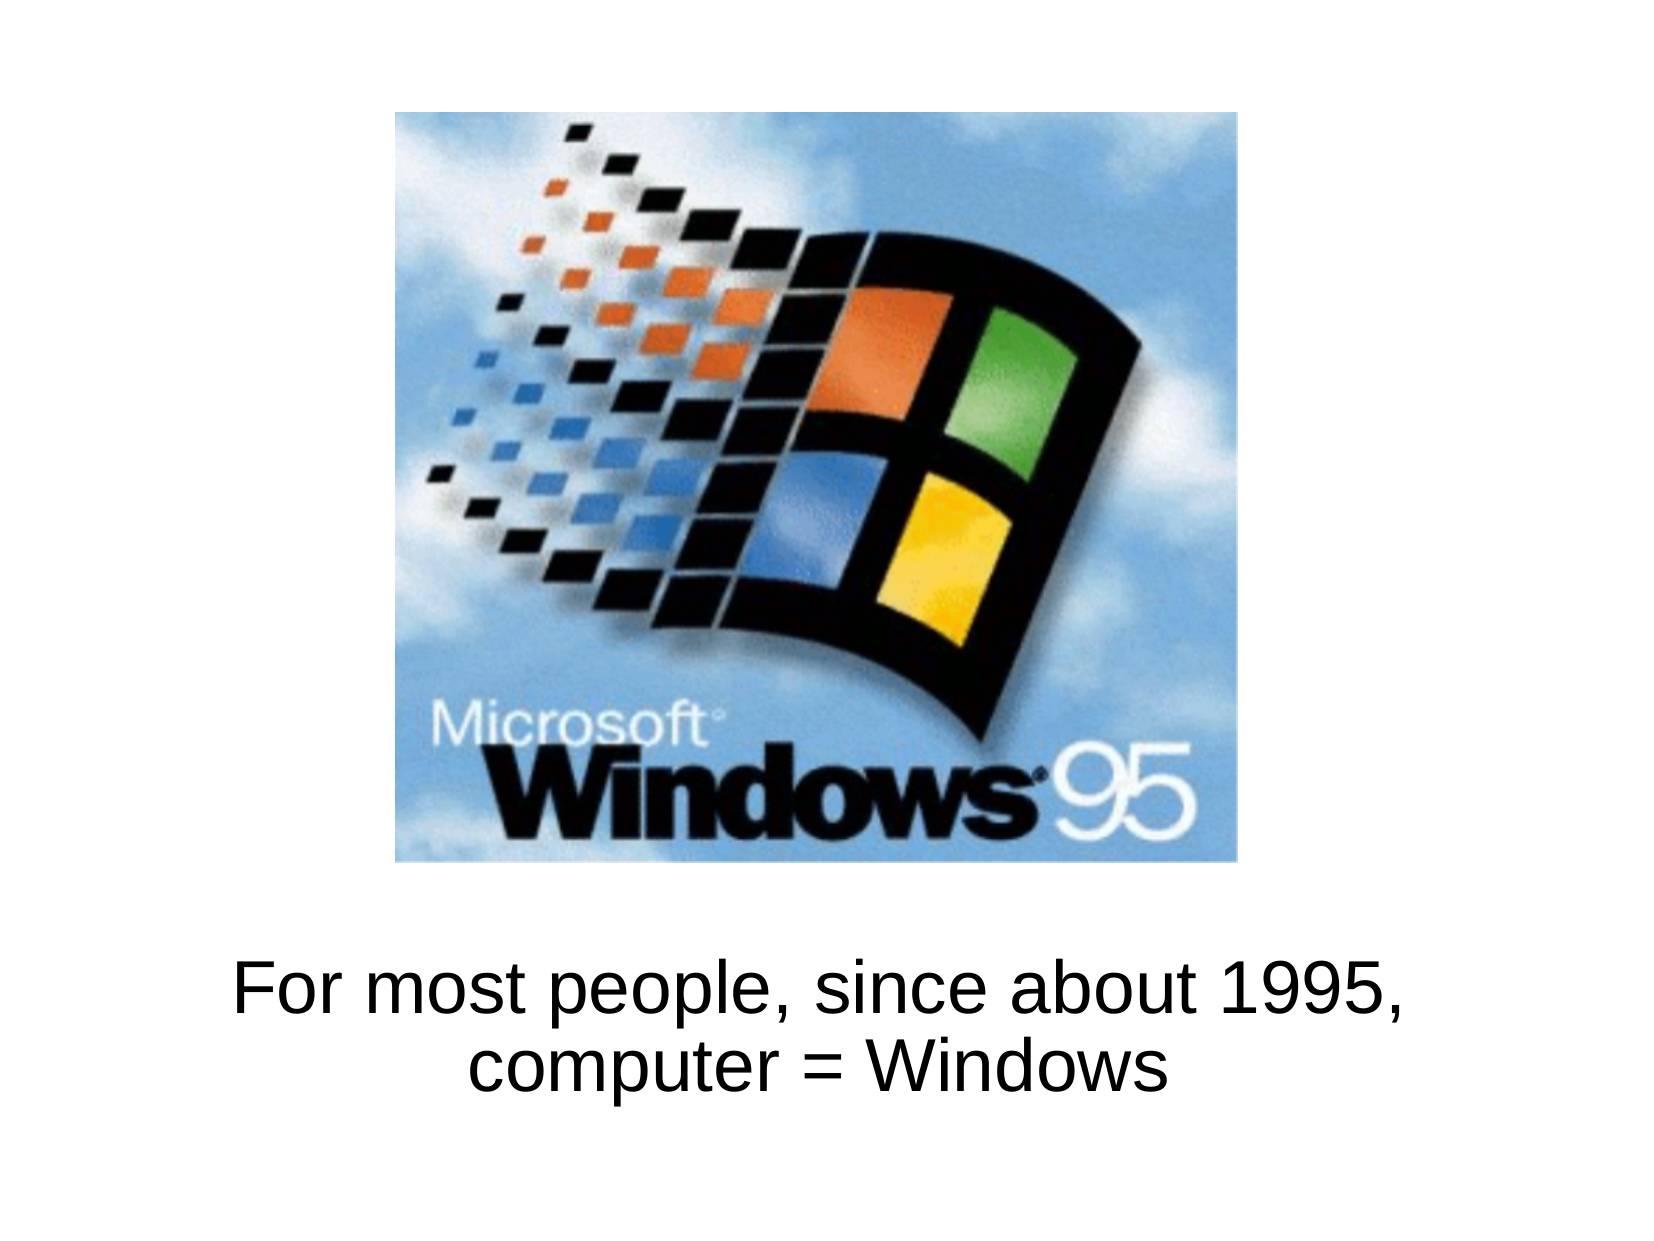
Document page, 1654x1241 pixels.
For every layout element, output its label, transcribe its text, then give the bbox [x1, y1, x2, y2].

picture [395, 112, 1238, 863]
title For most people, since about 1995, computer = Windows [74, 932, 1563, 1126]
